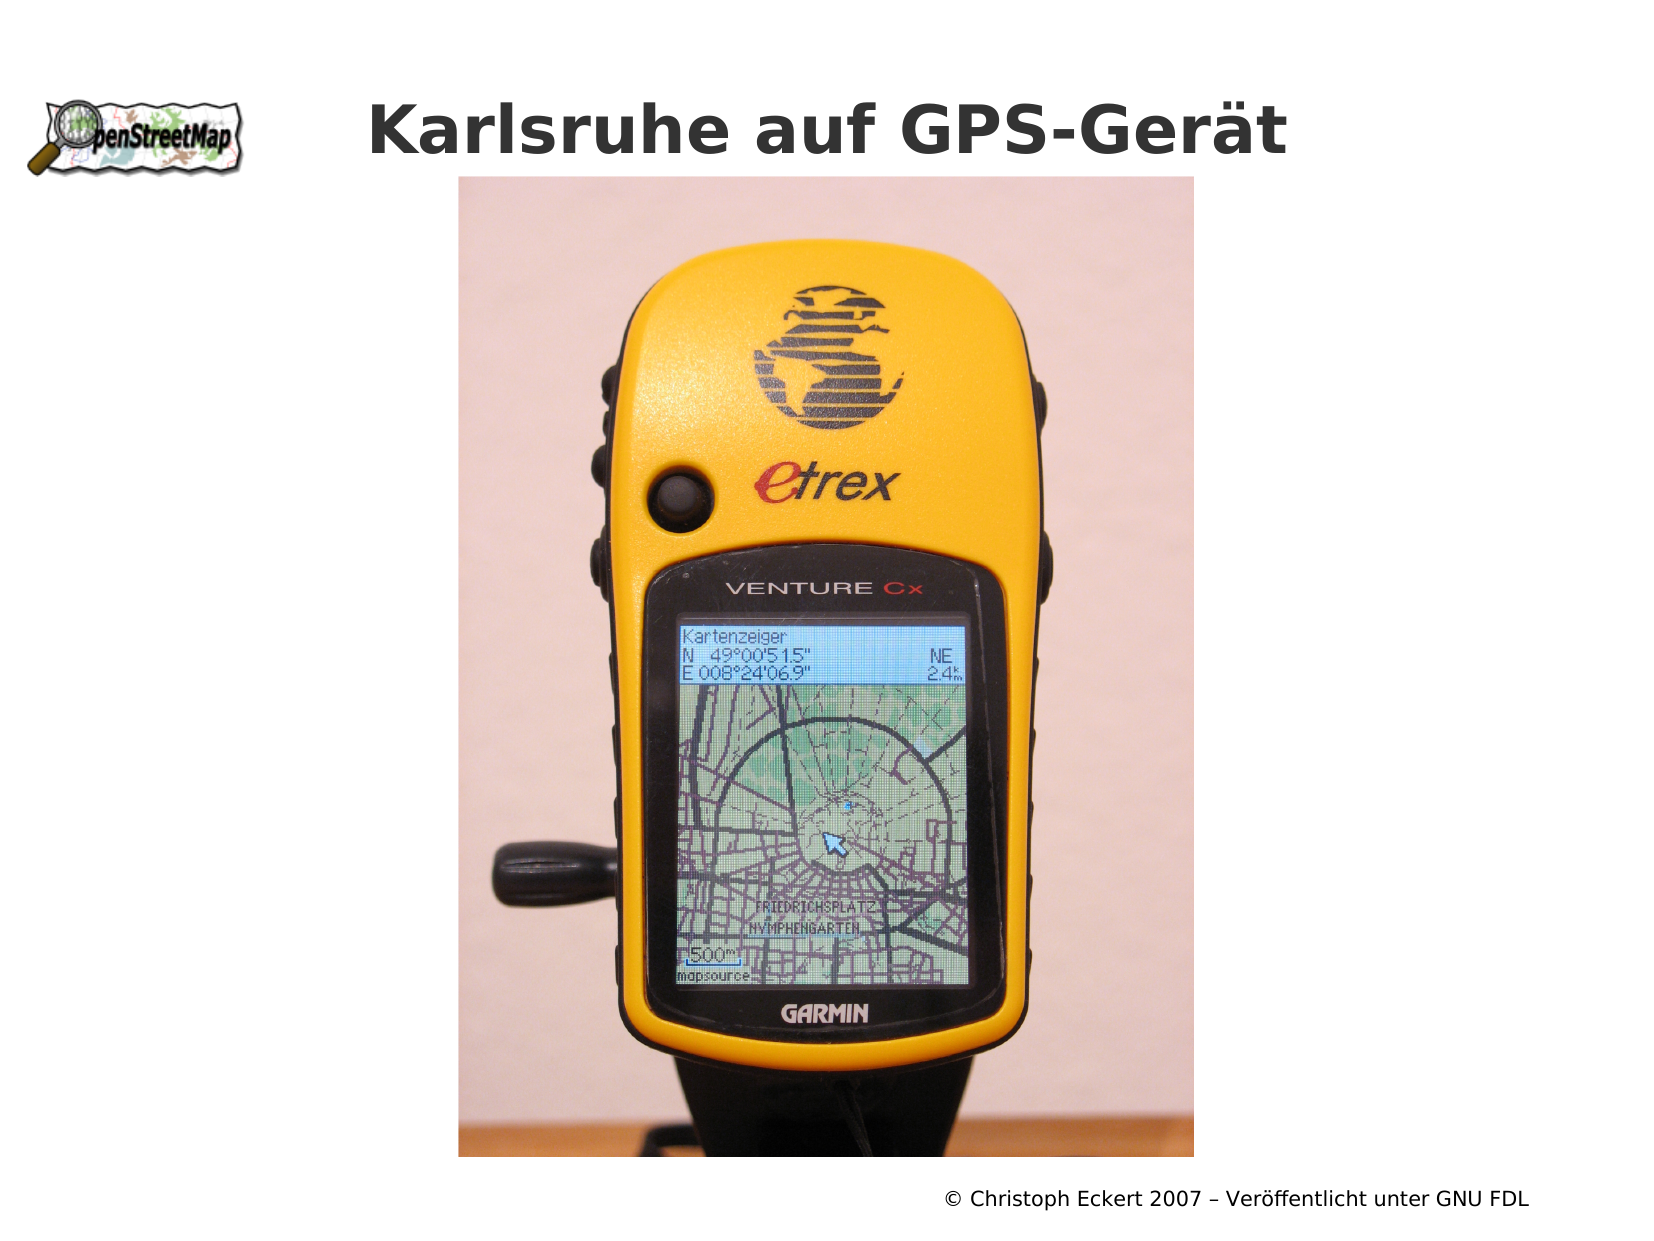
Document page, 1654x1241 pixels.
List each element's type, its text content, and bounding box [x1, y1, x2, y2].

picture [458, 176, 1194, 1157]
title Karlsruhe auf GPS-Gerät [121, 91, 1534, 299]
picture [26, 98, 121, 177]
